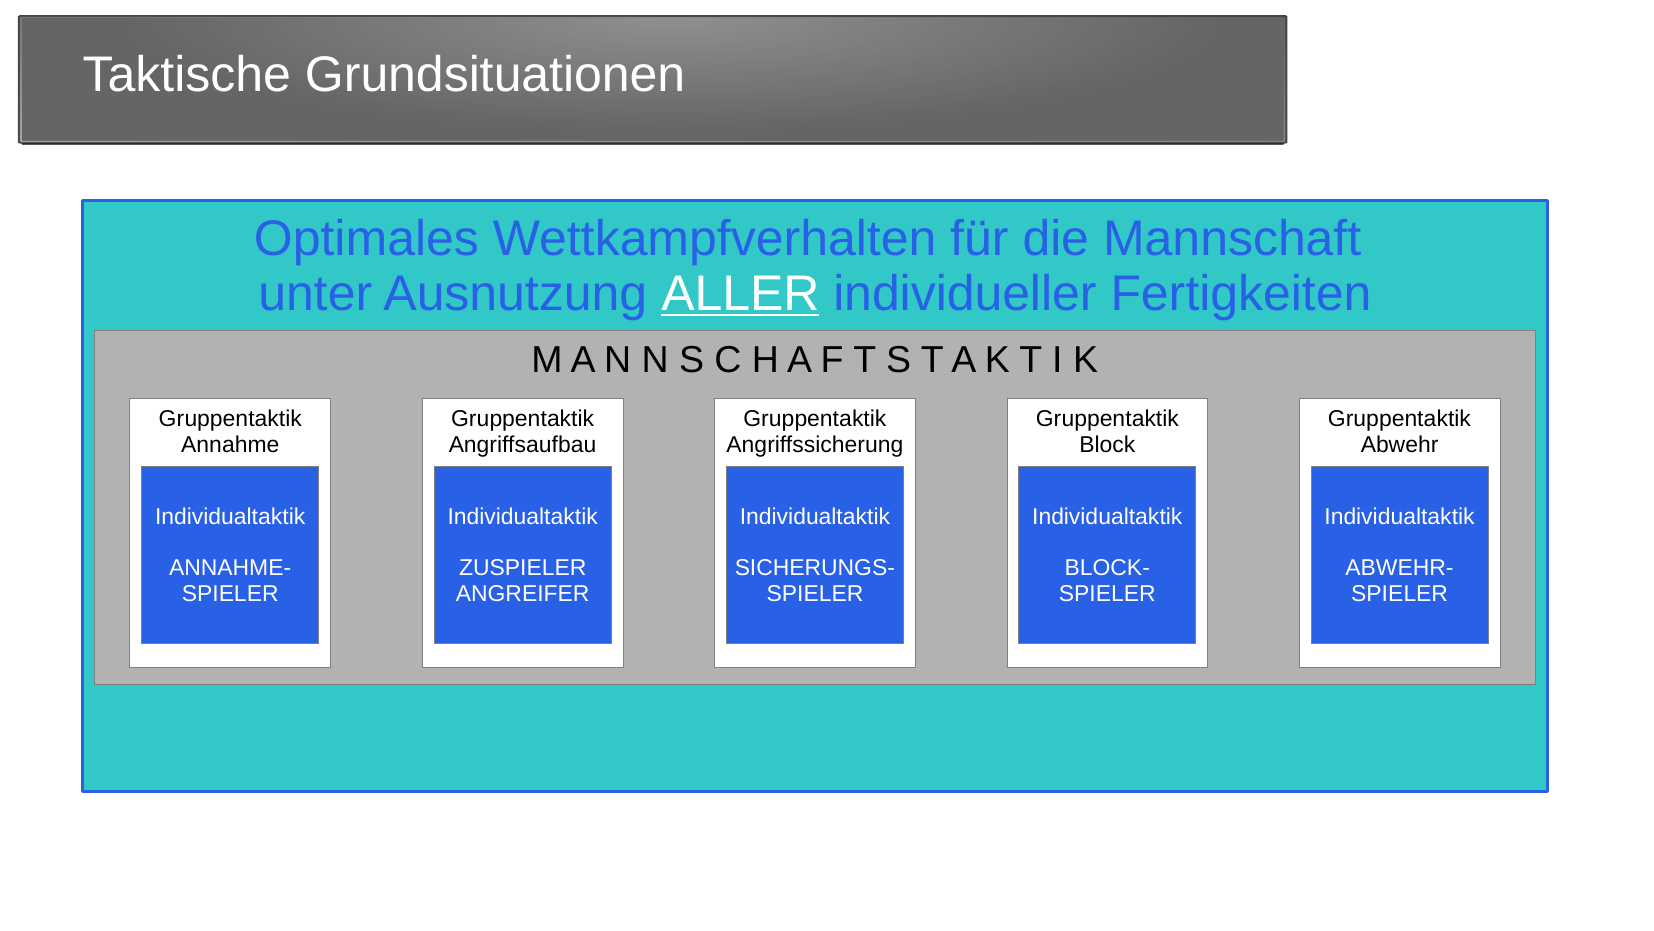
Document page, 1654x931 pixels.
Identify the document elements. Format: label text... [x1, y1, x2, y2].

text_box Gruppentaktik Annahme [129, 398, 331, 668]
text_box Gruppentaktik Abwehr [1299, 398, 1501, 668]
text_box Gruppentaktik Block [1007, 398, 1208, 668]
text_box M A N N S C H A F T S T A K T I K [94, 330, 1536, 685]
text_box Individualtaktik ANNAHME- SPIELER [141, 466, 319, 644]
text_box Individualtaktik SICHERUNGS- SPIELER [726, 466, 904, 644]
text_box Gruppentaktik Angriffssicherung [714, 398, 916, 668]
text_box Individualtaktik ZUSPIELER ANGREIFER [434, 466, 612, 644]
text_box Gruppentaktik Angriffsaufbau [422, 398, 624, 668]
text_box Optimales Wettkampfverhalten für die Mannschaft unter Ausnutzung ALLER individueller Fertigkeiten [82, 200, 1548, 792]
title Taktische Grundsituationen [82, 29, 1235, 119]
text_box Individualtaktik ABWEHR- SPIELER [1311, 466, 1489, 644]
text_box Individualtaktik BLOCK- SPIELER [1018, 466, 1196, 644]
